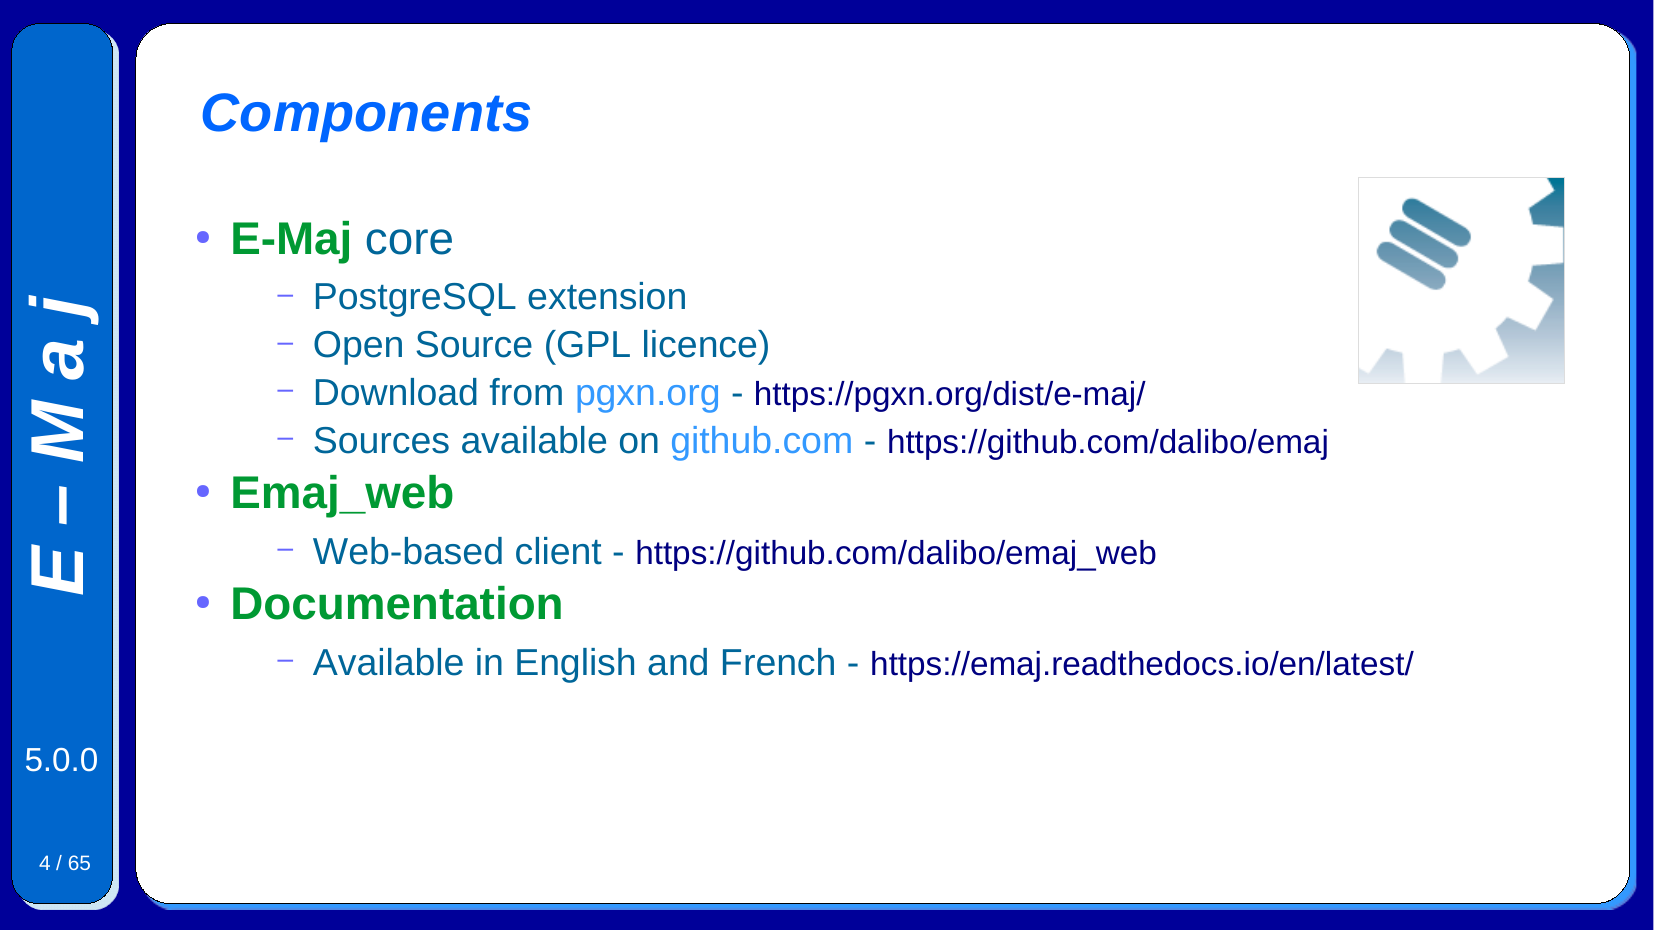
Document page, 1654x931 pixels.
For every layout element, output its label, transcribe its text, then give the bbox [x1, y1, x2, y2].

picture [1358, 177, 1565, 384]
list E-Maj core PostgreSQL extension Open Source (GPL licence) Download from pgxn.org - https://pgxn.org/dist/e-maj/ Sources available on github.com - https://github.com/dalibo/emaj Emaj_web Web-based client - https://github.com/dalibo/emaj_web Documentation Available in English and French - https://emaj.readthedocs.io/en/latest/ [177, 212, 1587, 804]
title Components [200, 34, 1575, 191]
